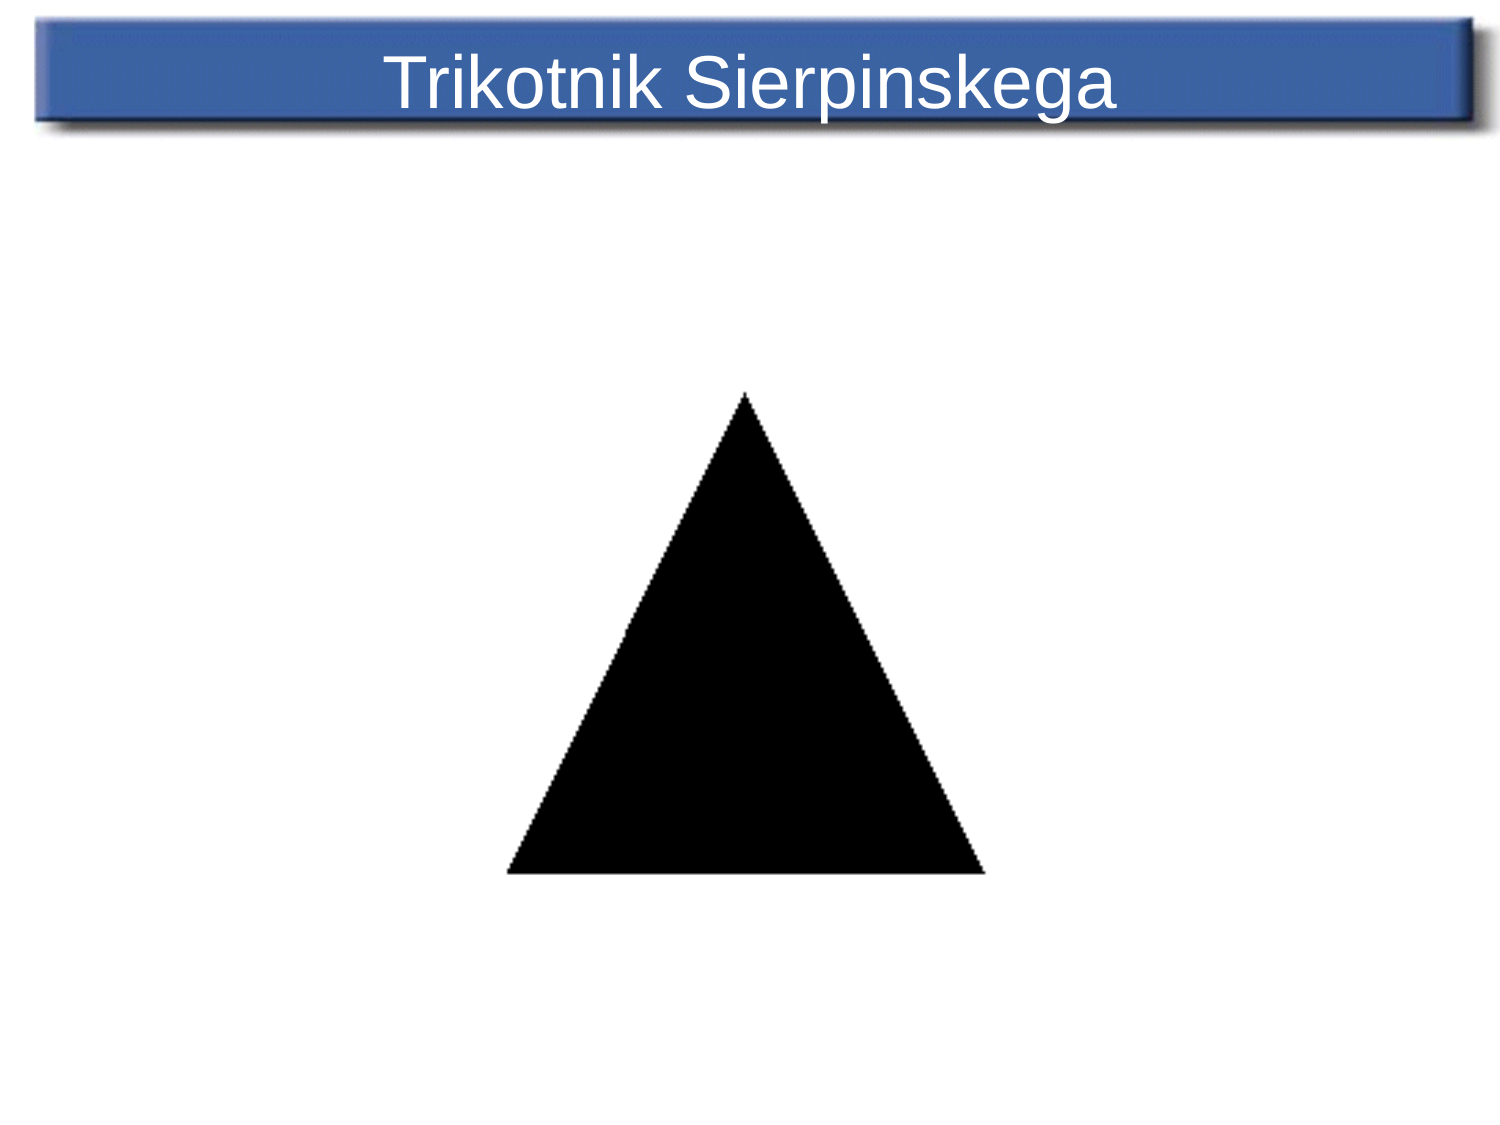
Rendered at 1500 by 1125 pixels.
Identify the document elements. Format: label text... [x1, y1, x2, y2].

picture [412, 374, 1096, 897]
picture [33, 14, 1500, 141]
title Trikotnik Sierpinskega [75, 26, 1426, 132]
